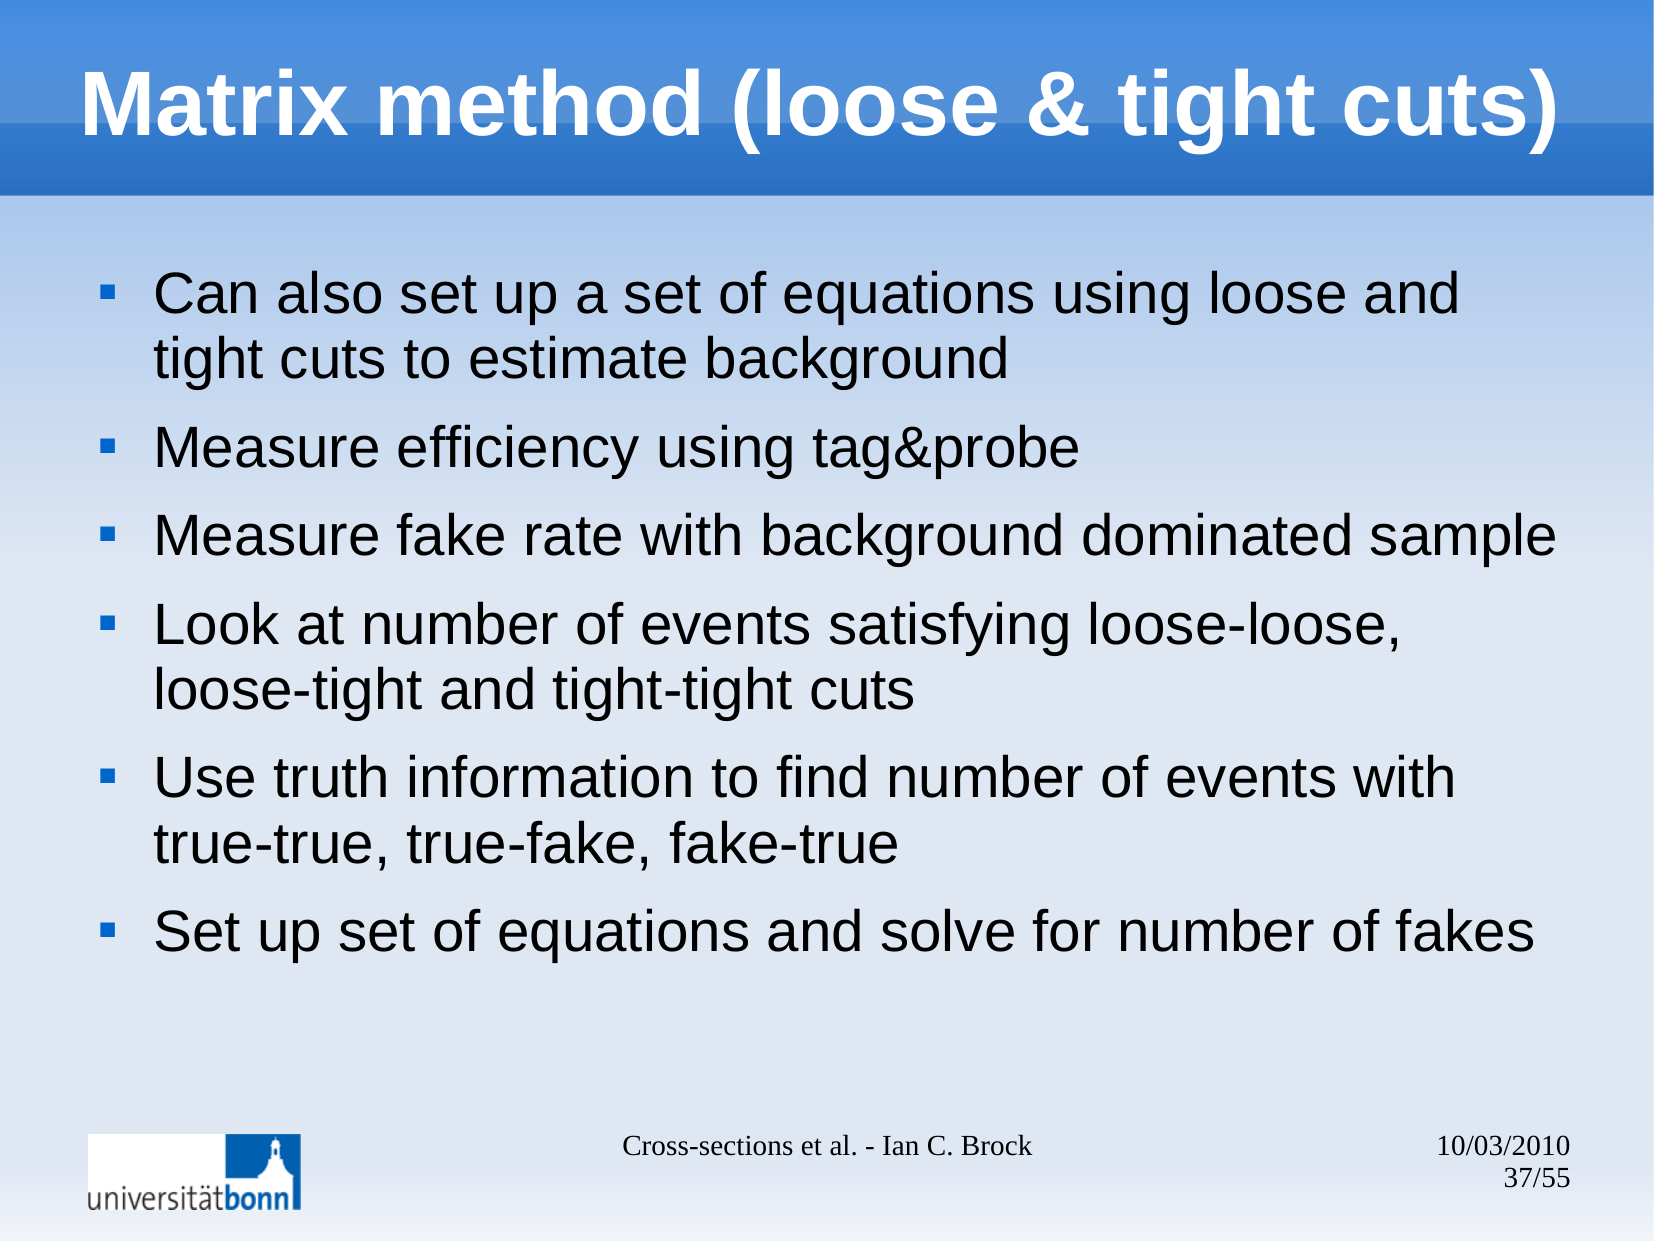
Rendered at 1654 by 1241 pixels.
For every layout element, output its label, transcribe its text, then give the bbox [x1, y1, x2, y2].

title Matrix method (loose & tight cuts) [76, 7, 1565, 200]
list Can also set up a set of equations using loose and tight cuts to estimate background Measure efficiency using tag&probe Measure fake rate with background dominated sample Look at number of events satisfying loose-loose, loose-tight and tight-tight cuts Use truth information to find number of events with true-true, true-fake, fake-true Set up set of equations and solve for number of fakes [82, 260, 1571, 1065]
picture [0, 0, 1654, 1241]
